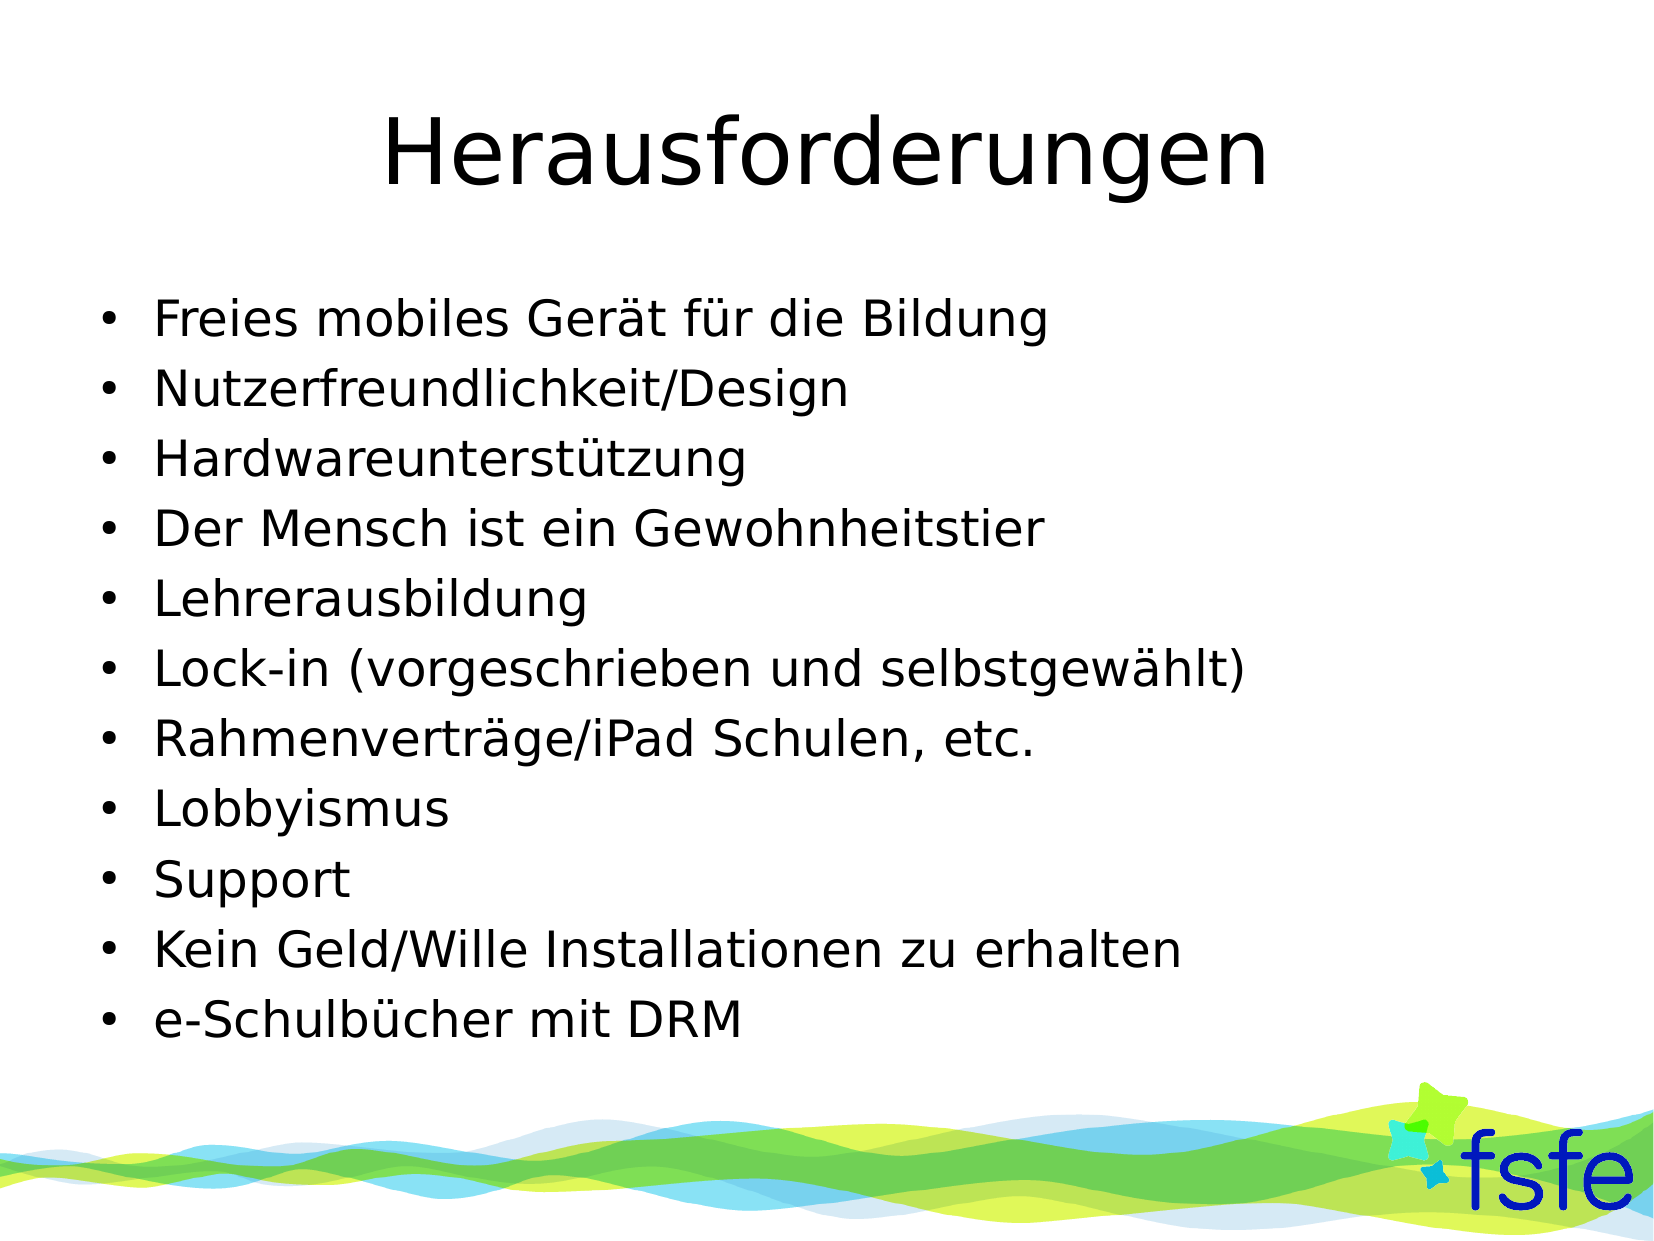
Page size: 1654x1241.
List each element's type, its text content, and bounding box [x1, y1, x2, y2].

picture [0, 1081, 1654, 1241]
list Freies mobiles Gerät für die Bildung Nutzerfreundlichkeit/Design Hardwareunterstützung Der Mensch ist ein Gewohnheitstier Lehrerausbildung Lock-in (vorgeschrieben und selbstgewählt) Rahmenverträge/iPad Schulen, etc. Lobbyismus Support Kein Geld/Wille Installationen zu erhalten e-Schulbücher mit DRM [82, 290, 1571, 1093]
title Herausforderungen [82, 49, 1571, 257]
